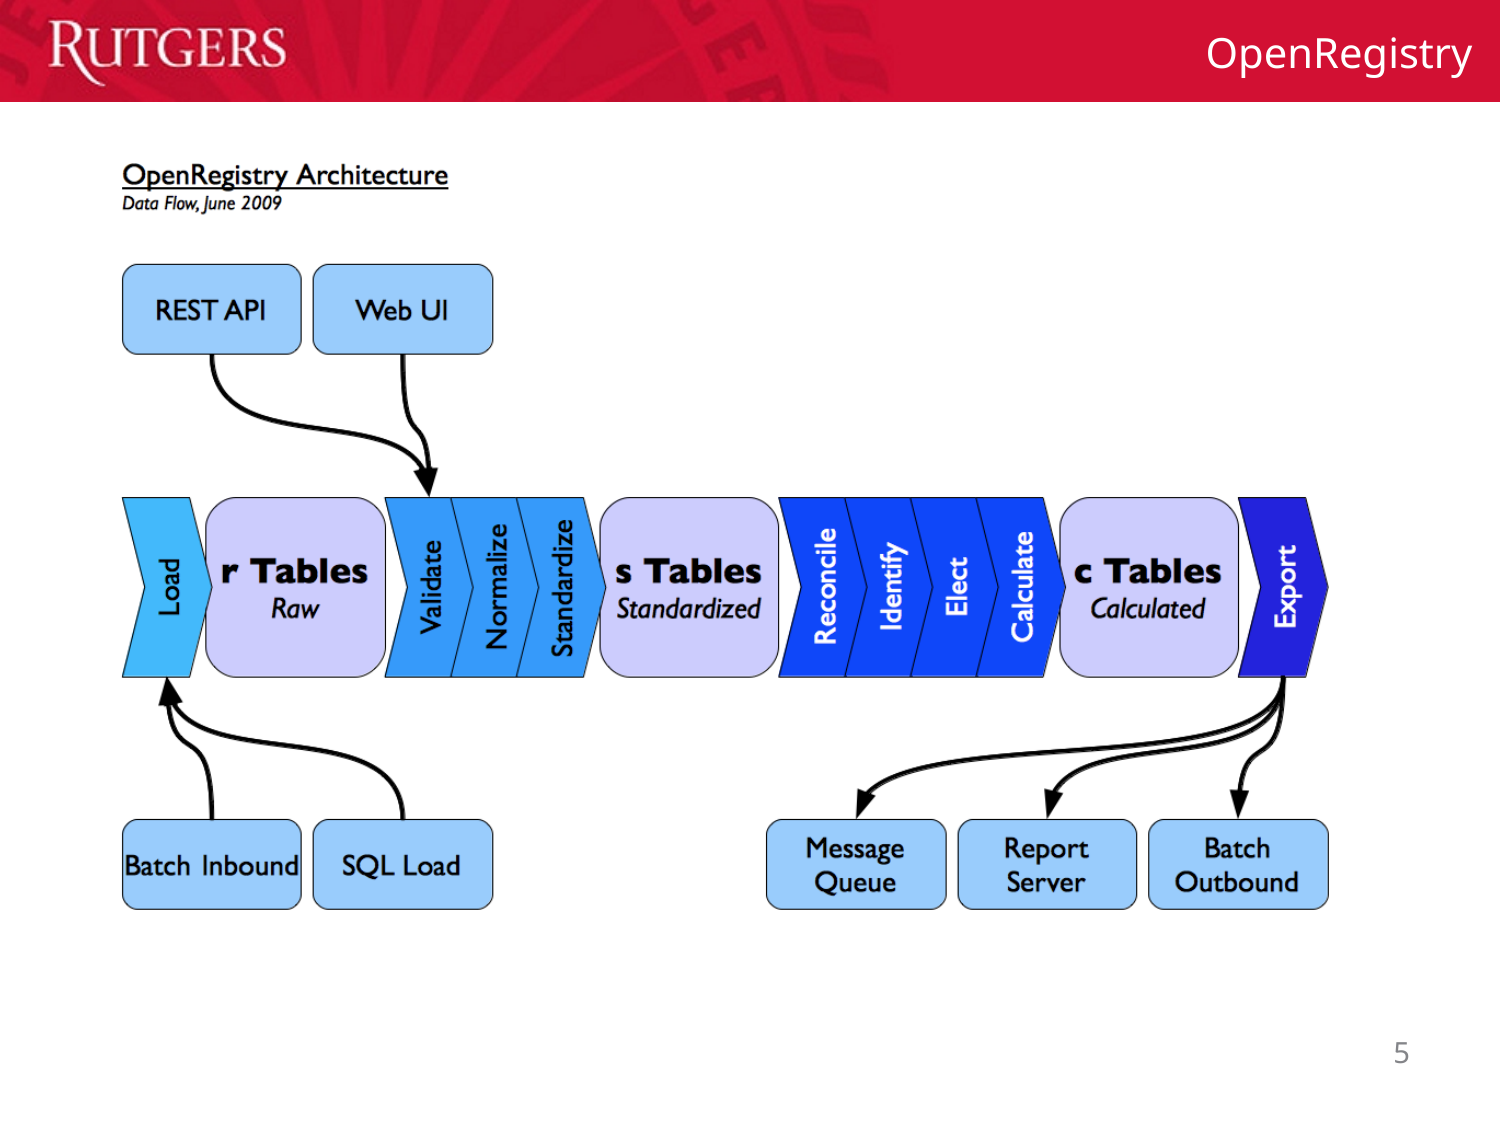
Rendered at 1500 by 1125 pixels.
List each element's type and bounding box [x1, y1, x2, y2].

picture [0, 0, 1500, 102]
picture [63, 104, 1376, 1119]
